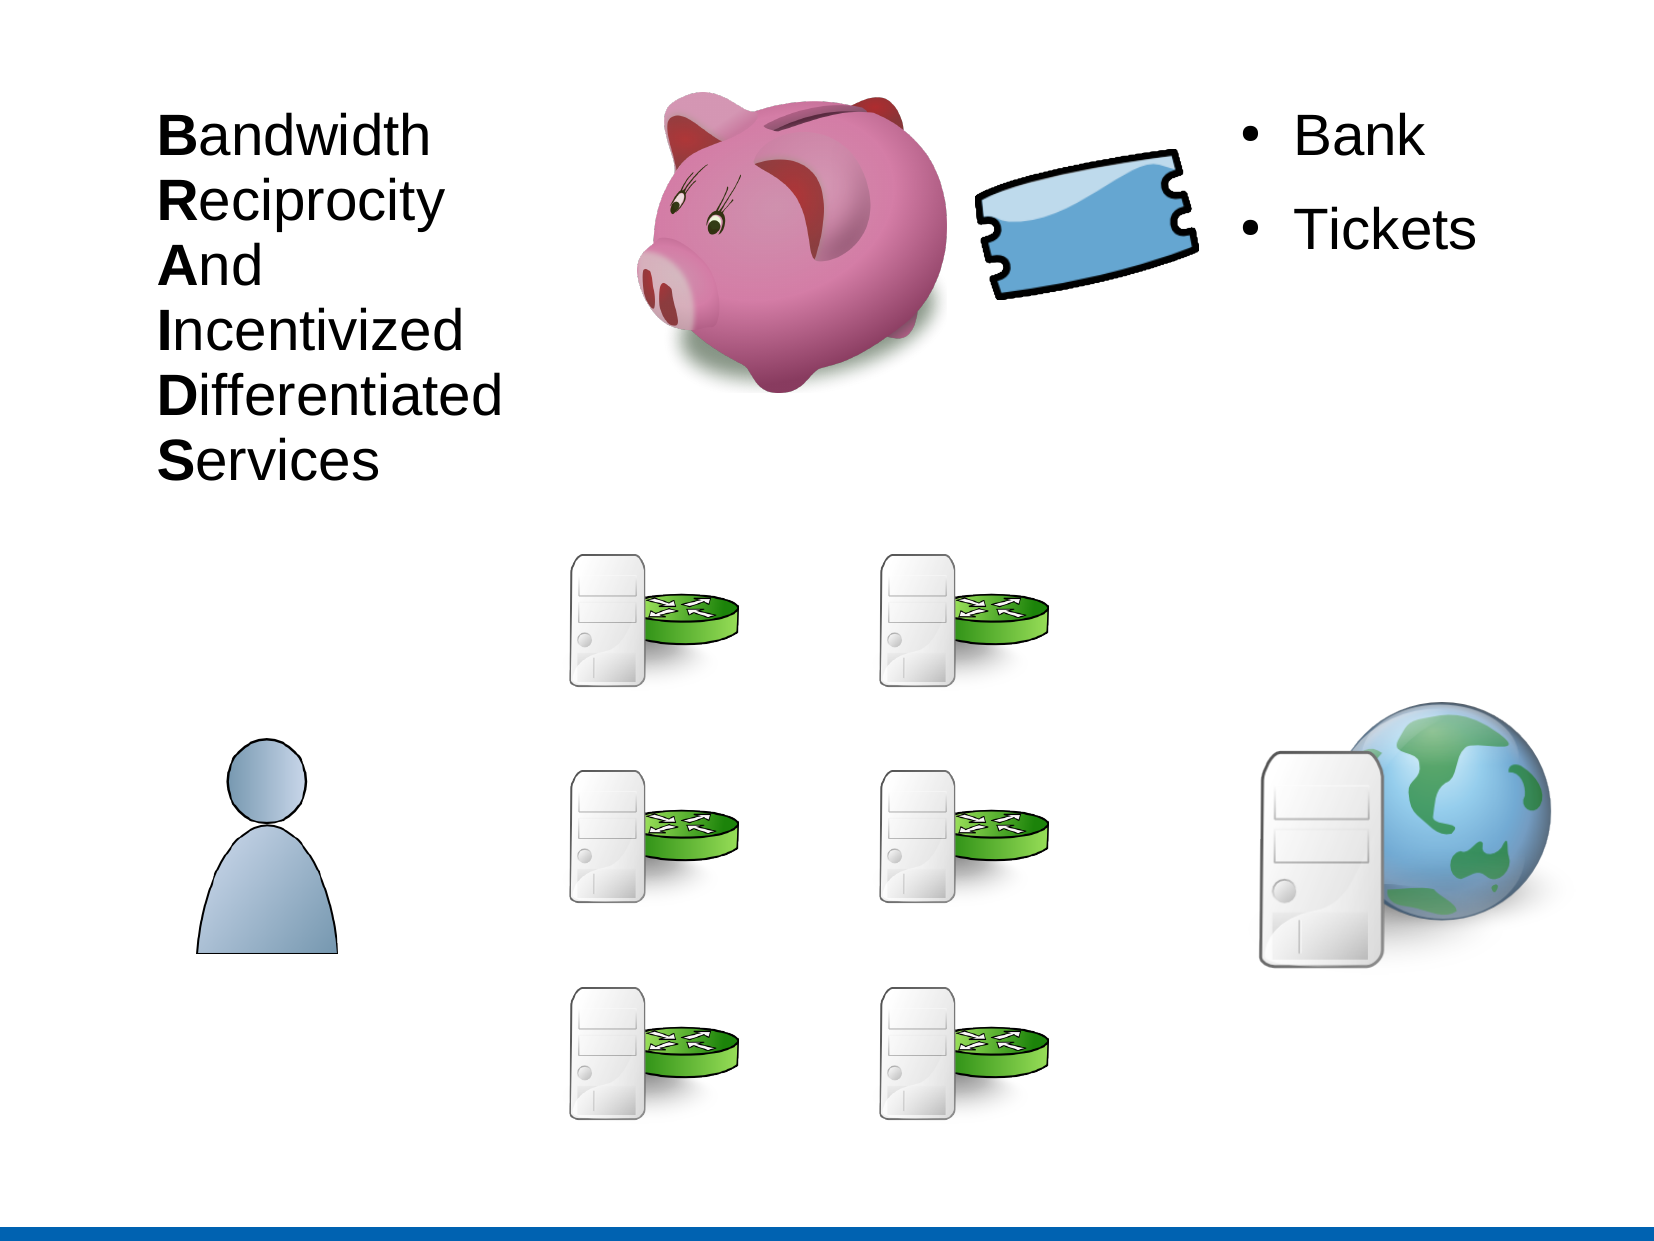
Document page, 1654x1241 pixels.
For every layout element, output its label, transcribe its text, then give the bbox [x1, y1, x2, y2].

picture [871, 770, 1049, 907]
list Bandwidth Reciprocity And Incentivized Differentiated Services [85, 102, 775, 907]
picture [196, 738, 338, 954]
picture [871, 554, 1049, 691]
picture [871, 987, 1049, 1124]
picture [975, 149, 1151, 301]
list Bank Tickets [1151, 102, 1613, 676]
picture [1246, 702, 1576, 975]
picture [561, 987, 739, 1124]
picture [637, 92, 947, 393]
